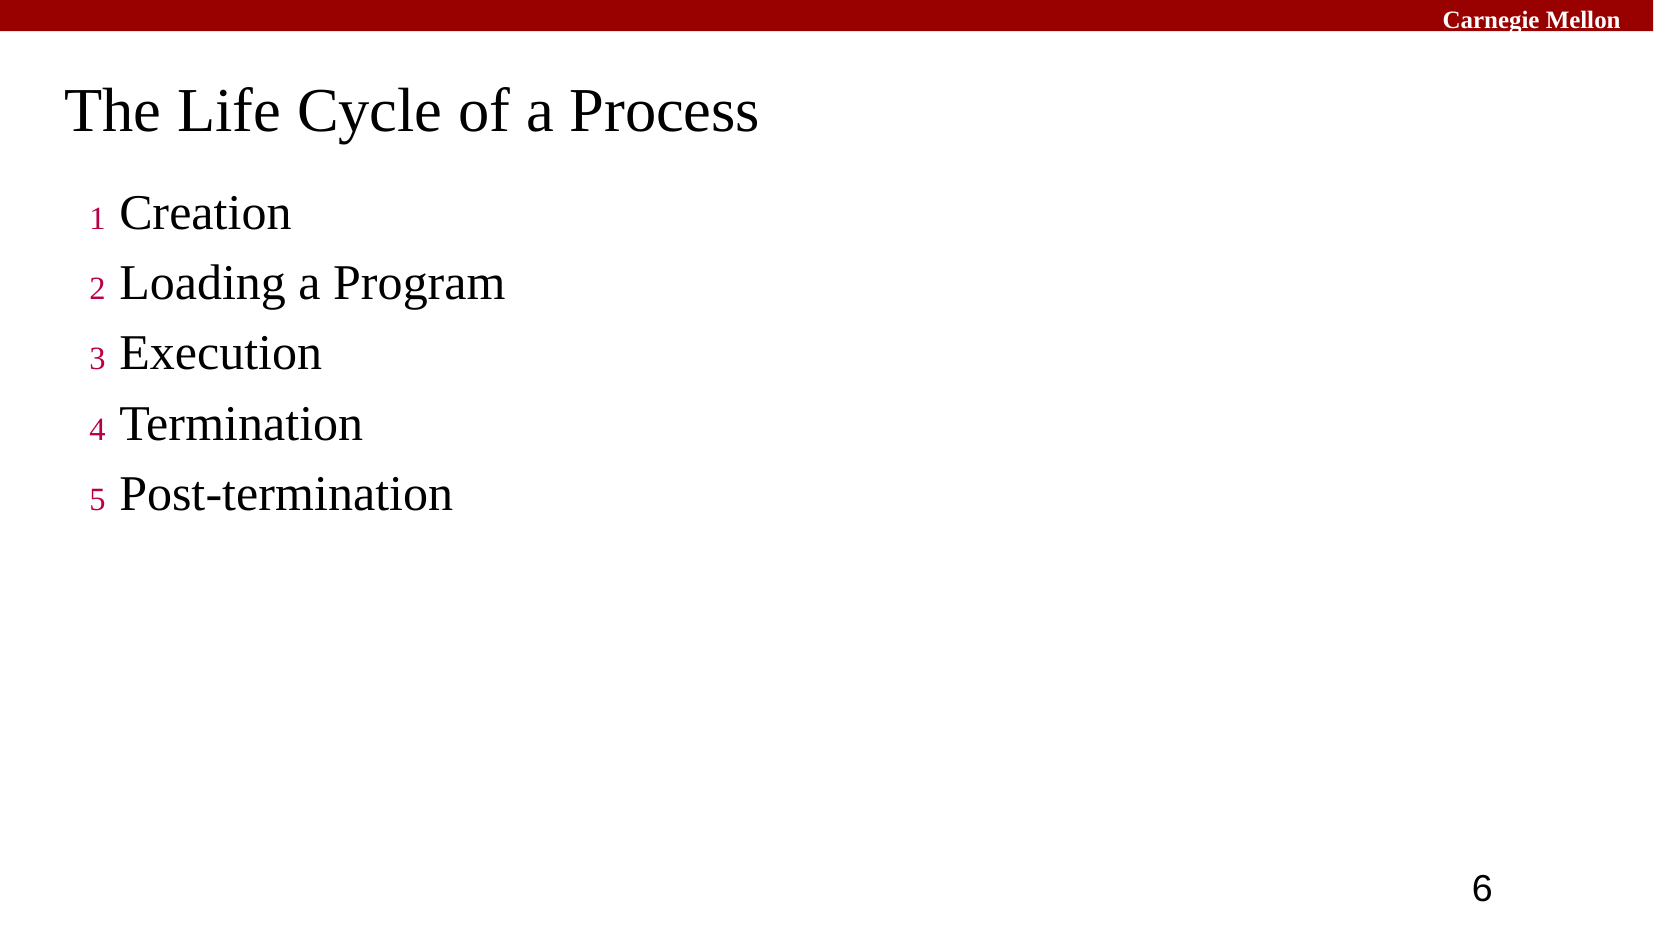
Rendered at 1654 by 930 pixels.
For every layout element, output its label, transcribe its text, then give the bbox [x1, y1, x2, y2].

list Creation Loading a Program Execution Termination Post-termination [71, 184, 1576, 859]
title The Life Cycle of a Process [64, 58, 1576, 163]
